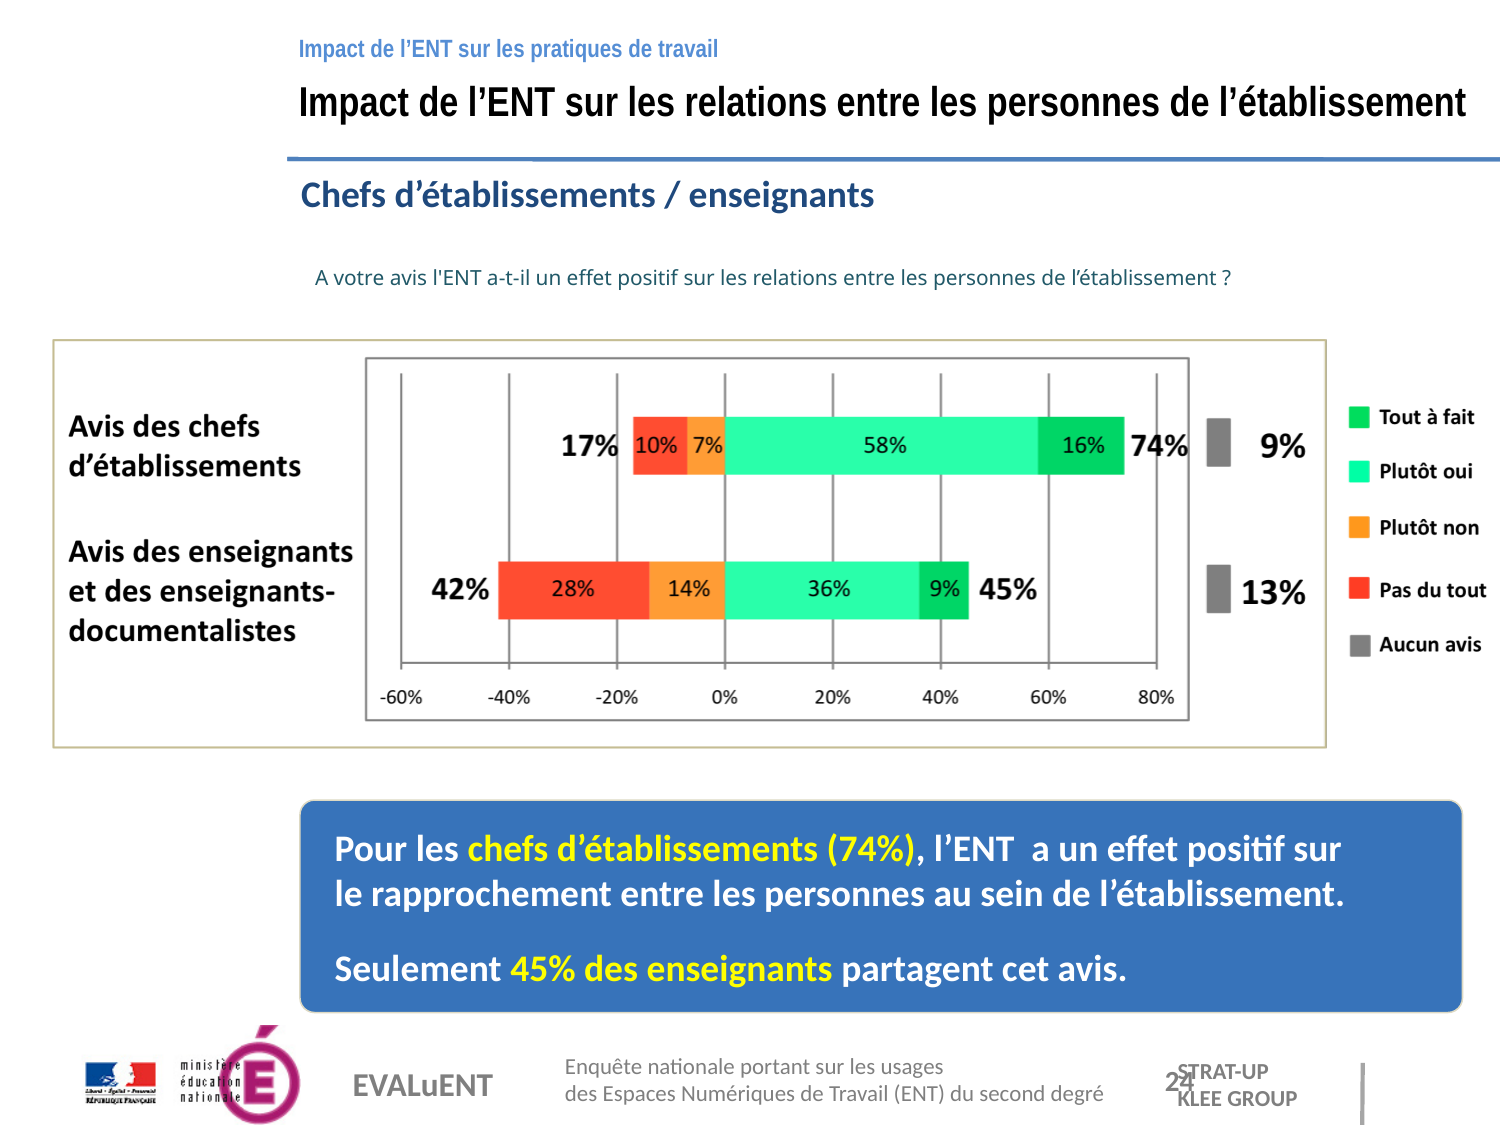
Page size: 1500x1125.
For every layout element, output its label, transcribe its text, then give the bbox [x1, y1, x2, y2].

text_box Pour les chefs d’établissements (74%), l’ENT a un effet positif sur le rapprochement entre les personnes au sein de l’établissement. Seulement 45% des enseignants partagent cet avis. [299, 800, 1463, 1013]
text_box Impact de l’ENT sur les pratiques de travail Impact de l’ENT sur les relations entre les personnes de l’établissement [284, 25, 1500, 100]
picture [50, 337, 1500, 751]
text_box A votre avis l'ENT a-t-il un effet positif sur les relations entre les personnes de l’établissement ? [300, 256, 1388, 299]
text_box Chefs d’établissements / enseignants [286, 162, 908, 224]
text_box [1074, 1050, 1426, 1110]
